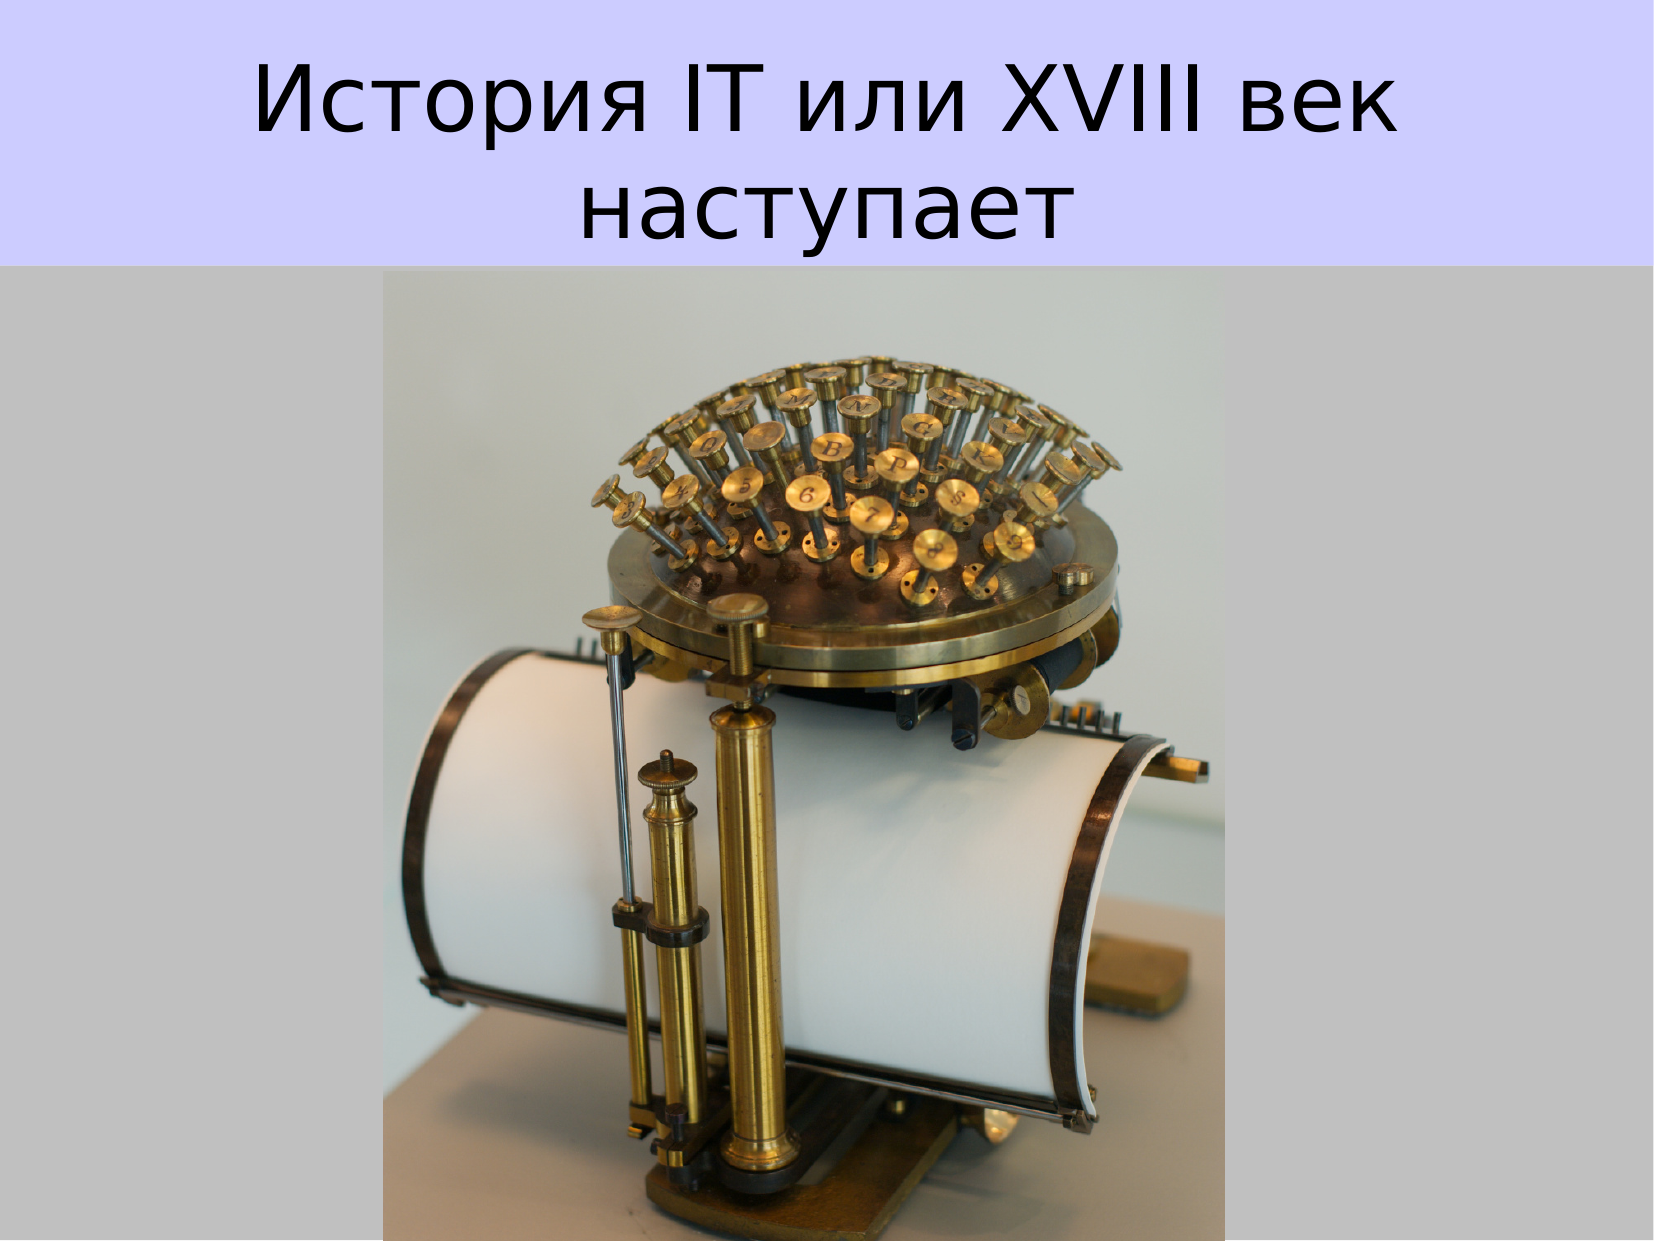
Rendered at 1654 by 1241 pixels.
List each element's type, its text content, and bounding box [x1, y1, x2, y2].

picture [383, 271, 1225, 1241]
title История IT или XVIII век наступает [82, 45, 1571, 261]
text_box [0, 265, 1654, 1241]
